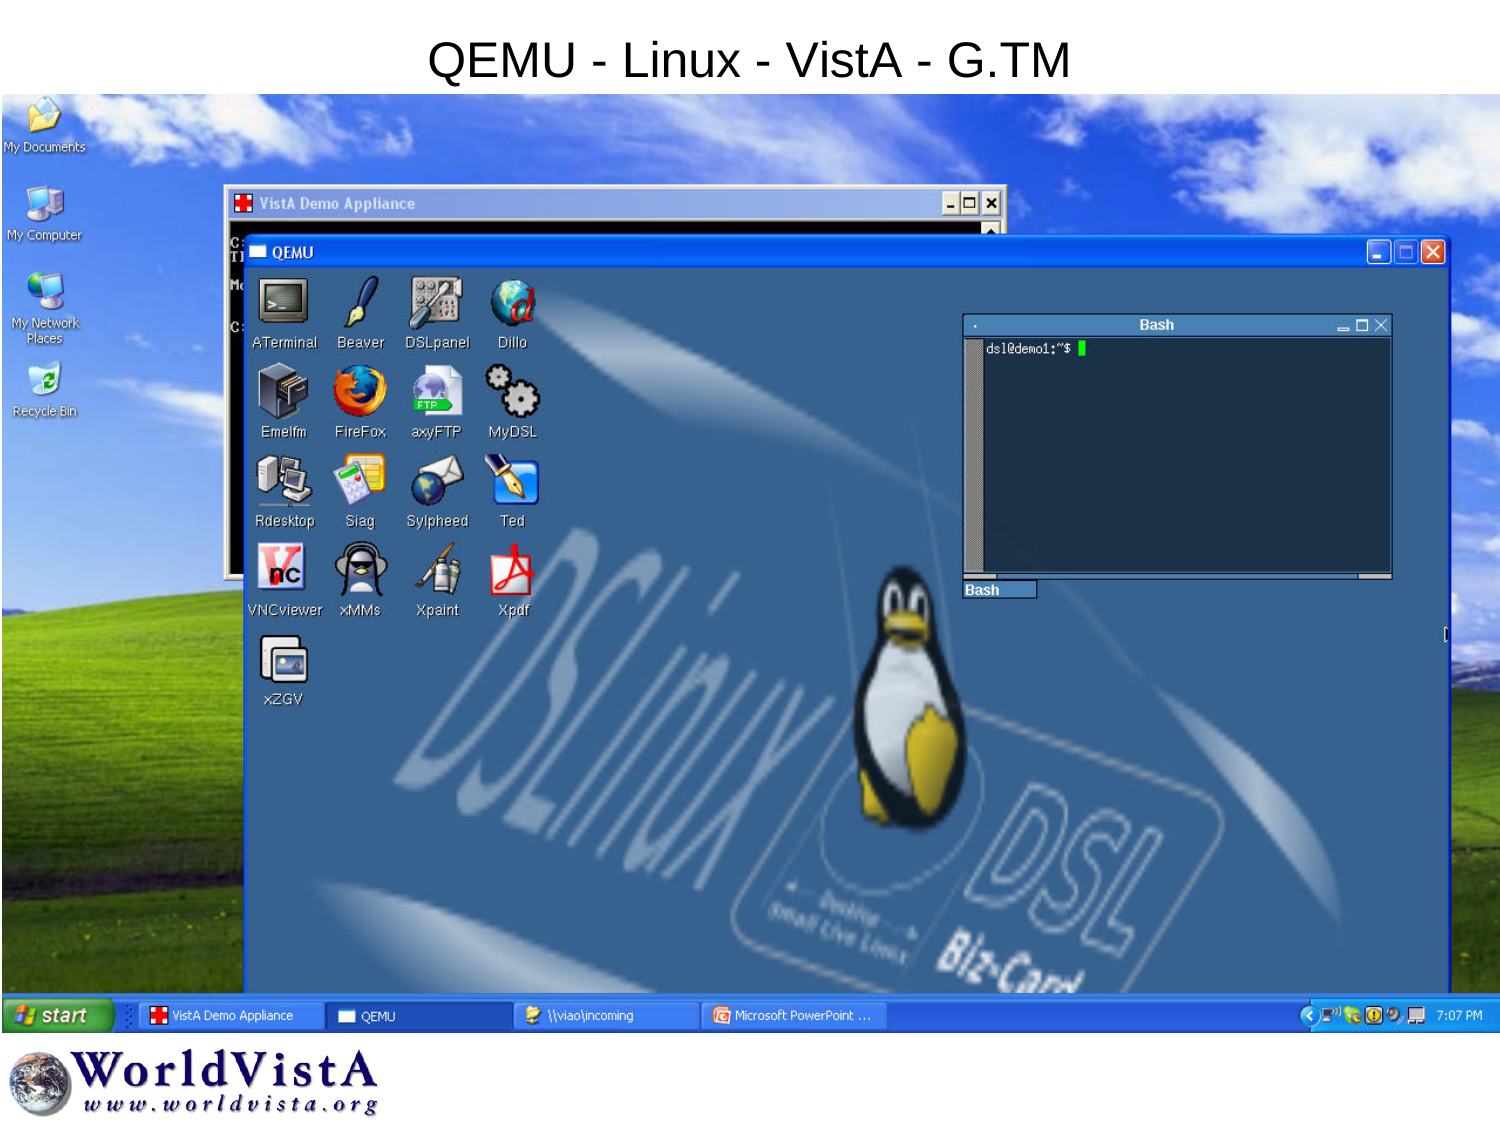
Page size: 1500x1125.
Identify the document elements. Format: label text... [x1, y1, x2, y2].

text_box [0, 1042, 1500, 1125]
picture [1, 1044, 417, 1123]
picture [2, 94, 1500, 1033]
text_box QEMU - Linux - VistA - G.TM [0, 24, 1500, 97]
